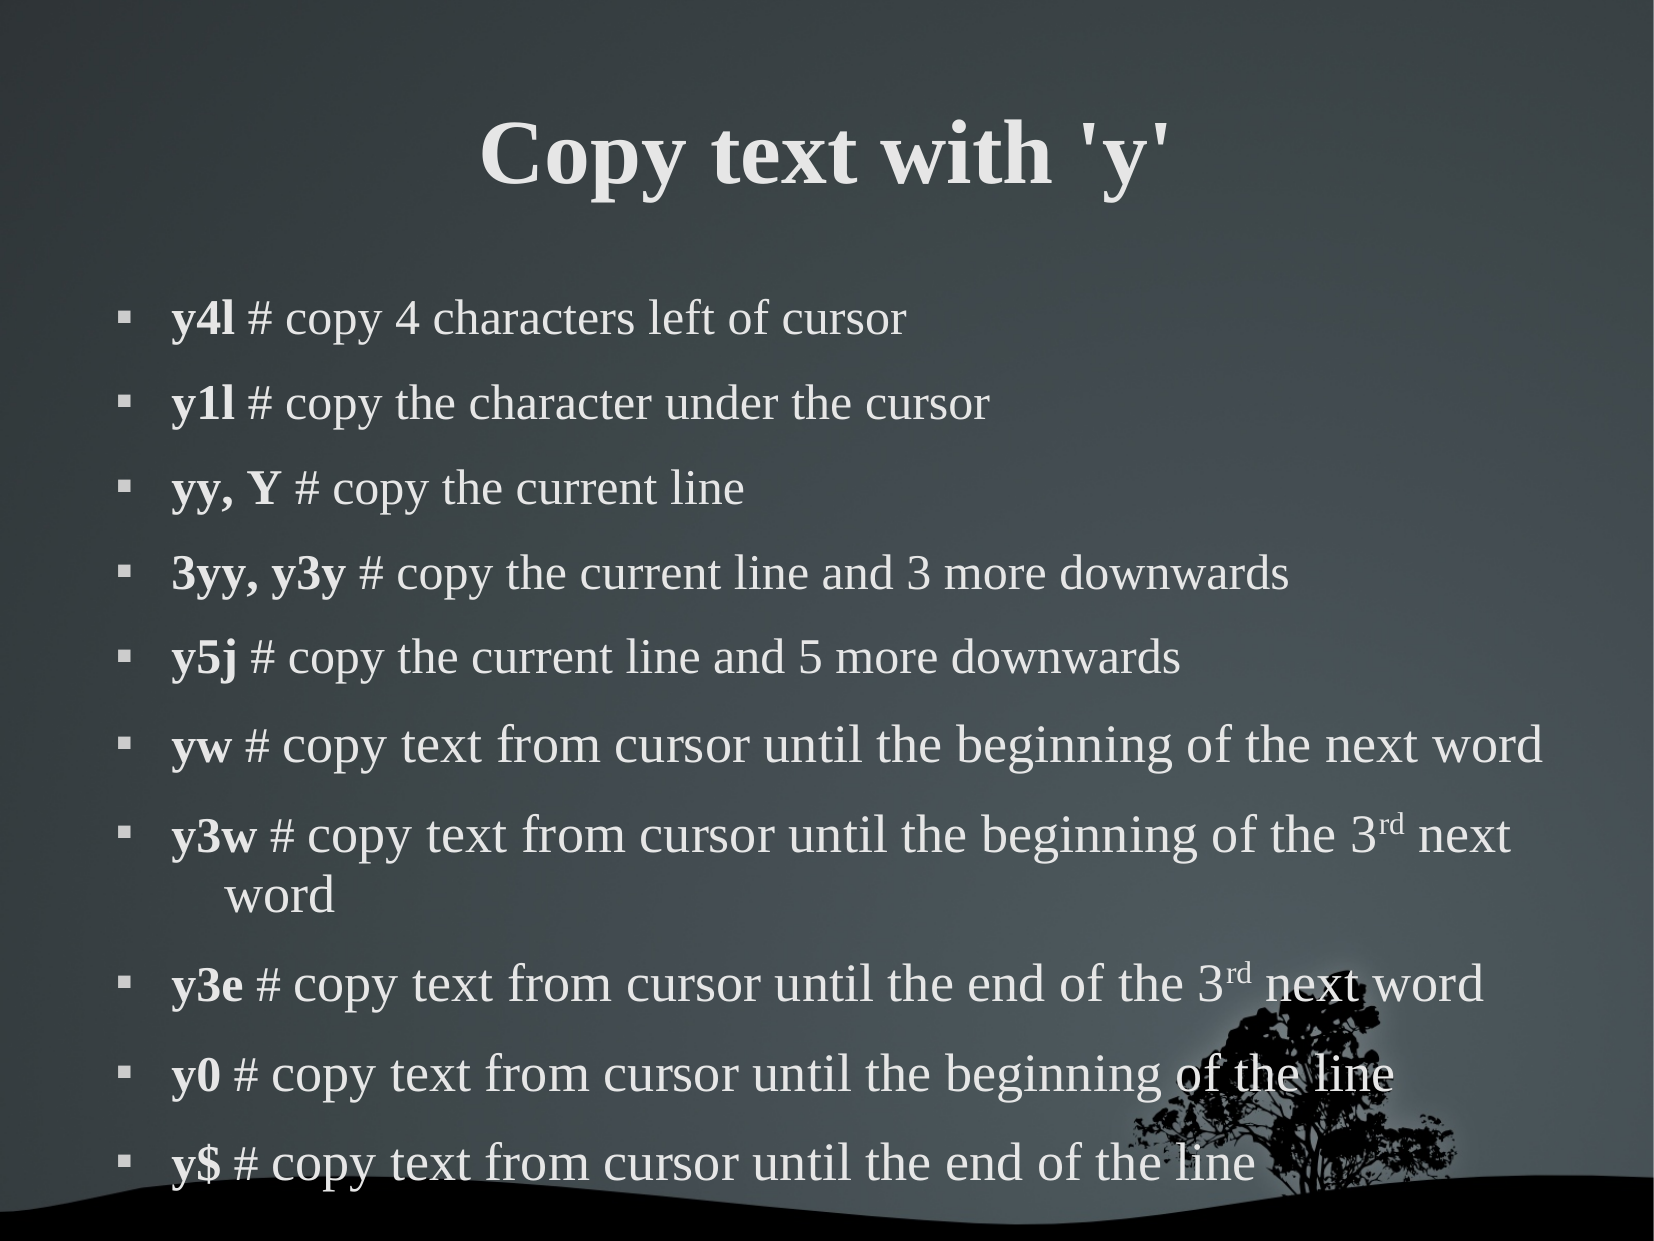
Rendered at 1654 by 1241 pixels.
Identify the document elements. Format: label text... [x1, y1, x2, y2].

picture [0, 0, 1654, 1241]
list y4l # copy 4 characters left of cursor y1l # copy the character under the cursor yy, Y # copy the current line 3yy, y3y # copy the current line and 3 more downwards y5j # copy the current line and 5 more downwards yw # copy text from cursor until the beginning of the next word y3w # copy text from cursor until the beginning of the 3rd next word y3e # copy text from cursor until the end of the 3rd next word y0 # copy text from cursor until the beginning of the line y$ # copy text from cursor until the end of the line [82, 290, 1571, 1210]
title Copy text with 'y' [82, 49, 1571, 257]
